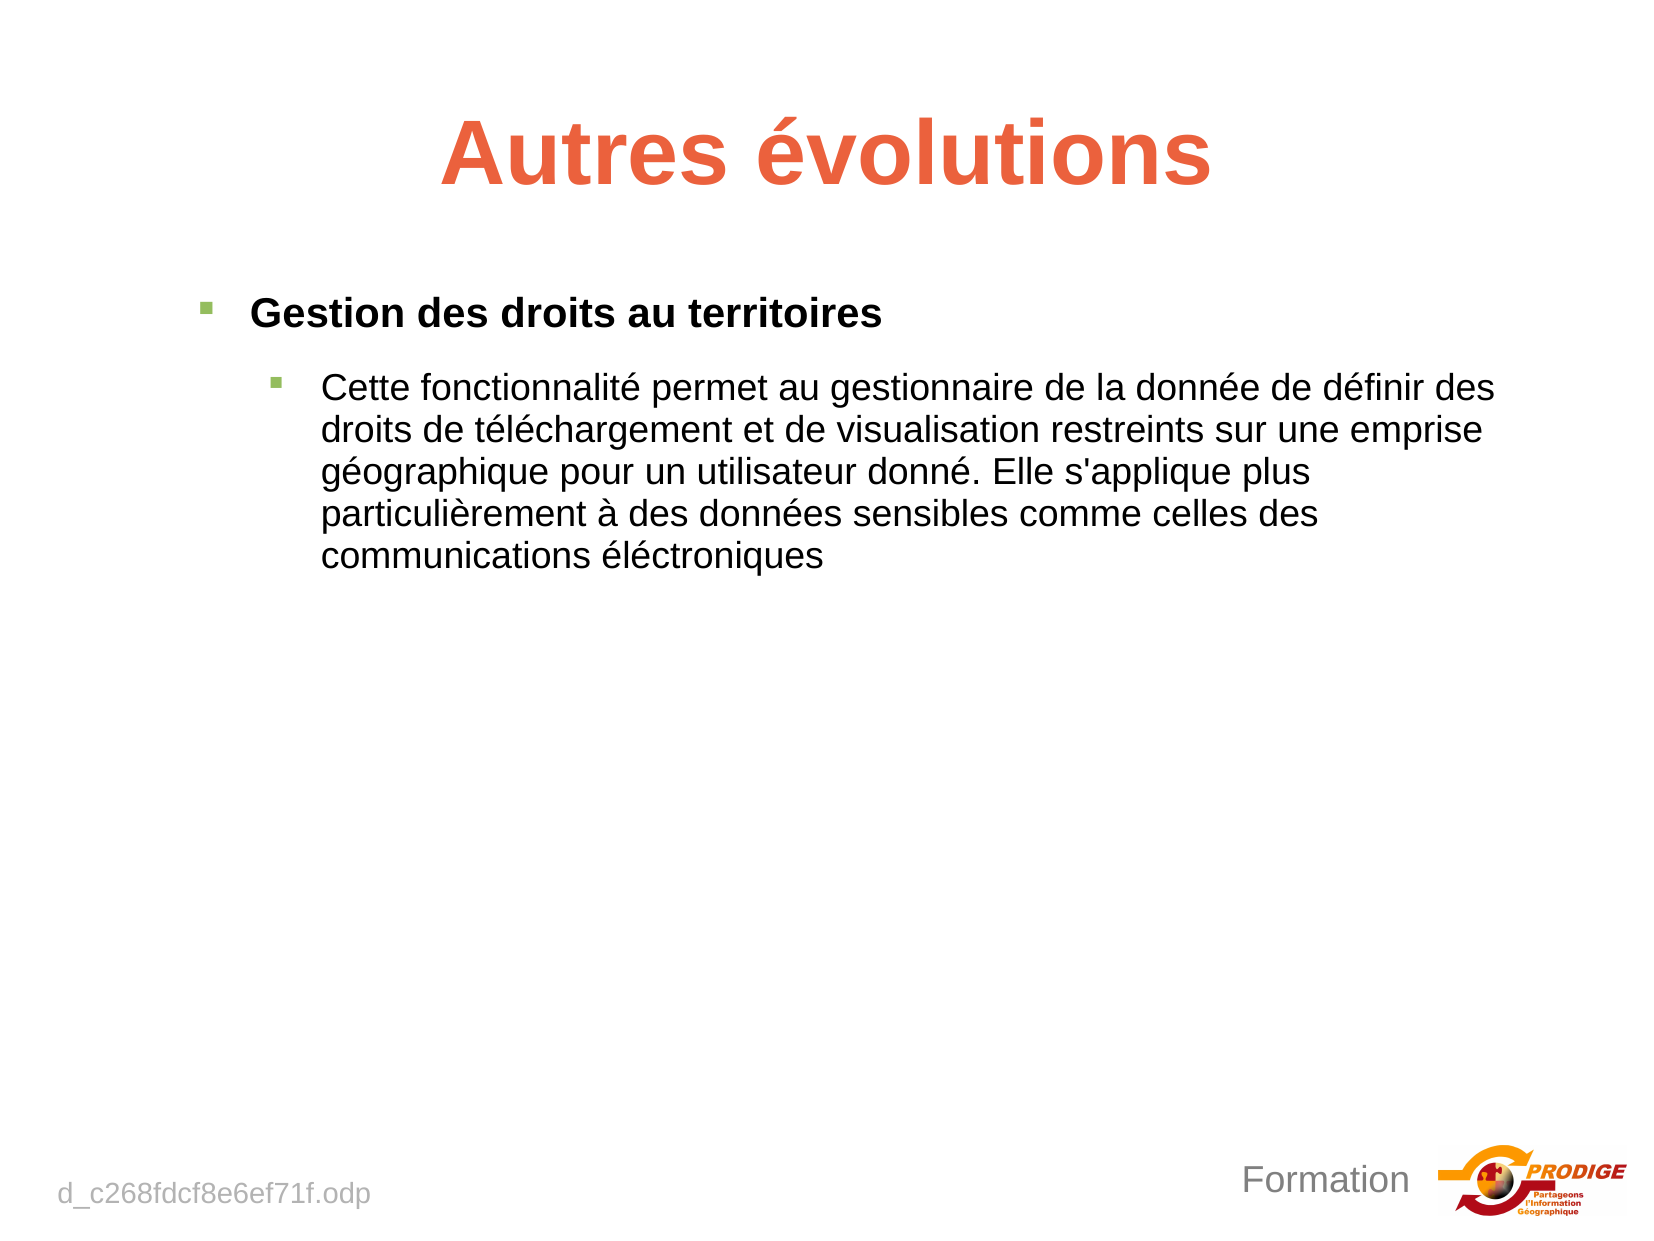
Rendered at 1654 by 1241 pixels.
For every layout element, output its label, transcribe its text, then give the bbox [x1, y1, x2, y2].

title Autres évolutions [82, 49, 1571, 257]
list Gestion des droits au territoires Cette fonctionnalité permet au gestionnaire de la donnée de définir des droits de téléchargement et de visualisation restreints sur une emprise géographique pour un utilisateur donné. Elle s'applique plus particulièrement à des données sensibles comme celles des communications éléctroniques [179, 290, 1509, 1094]
picture [1438, 1145, 1627, 1216]
